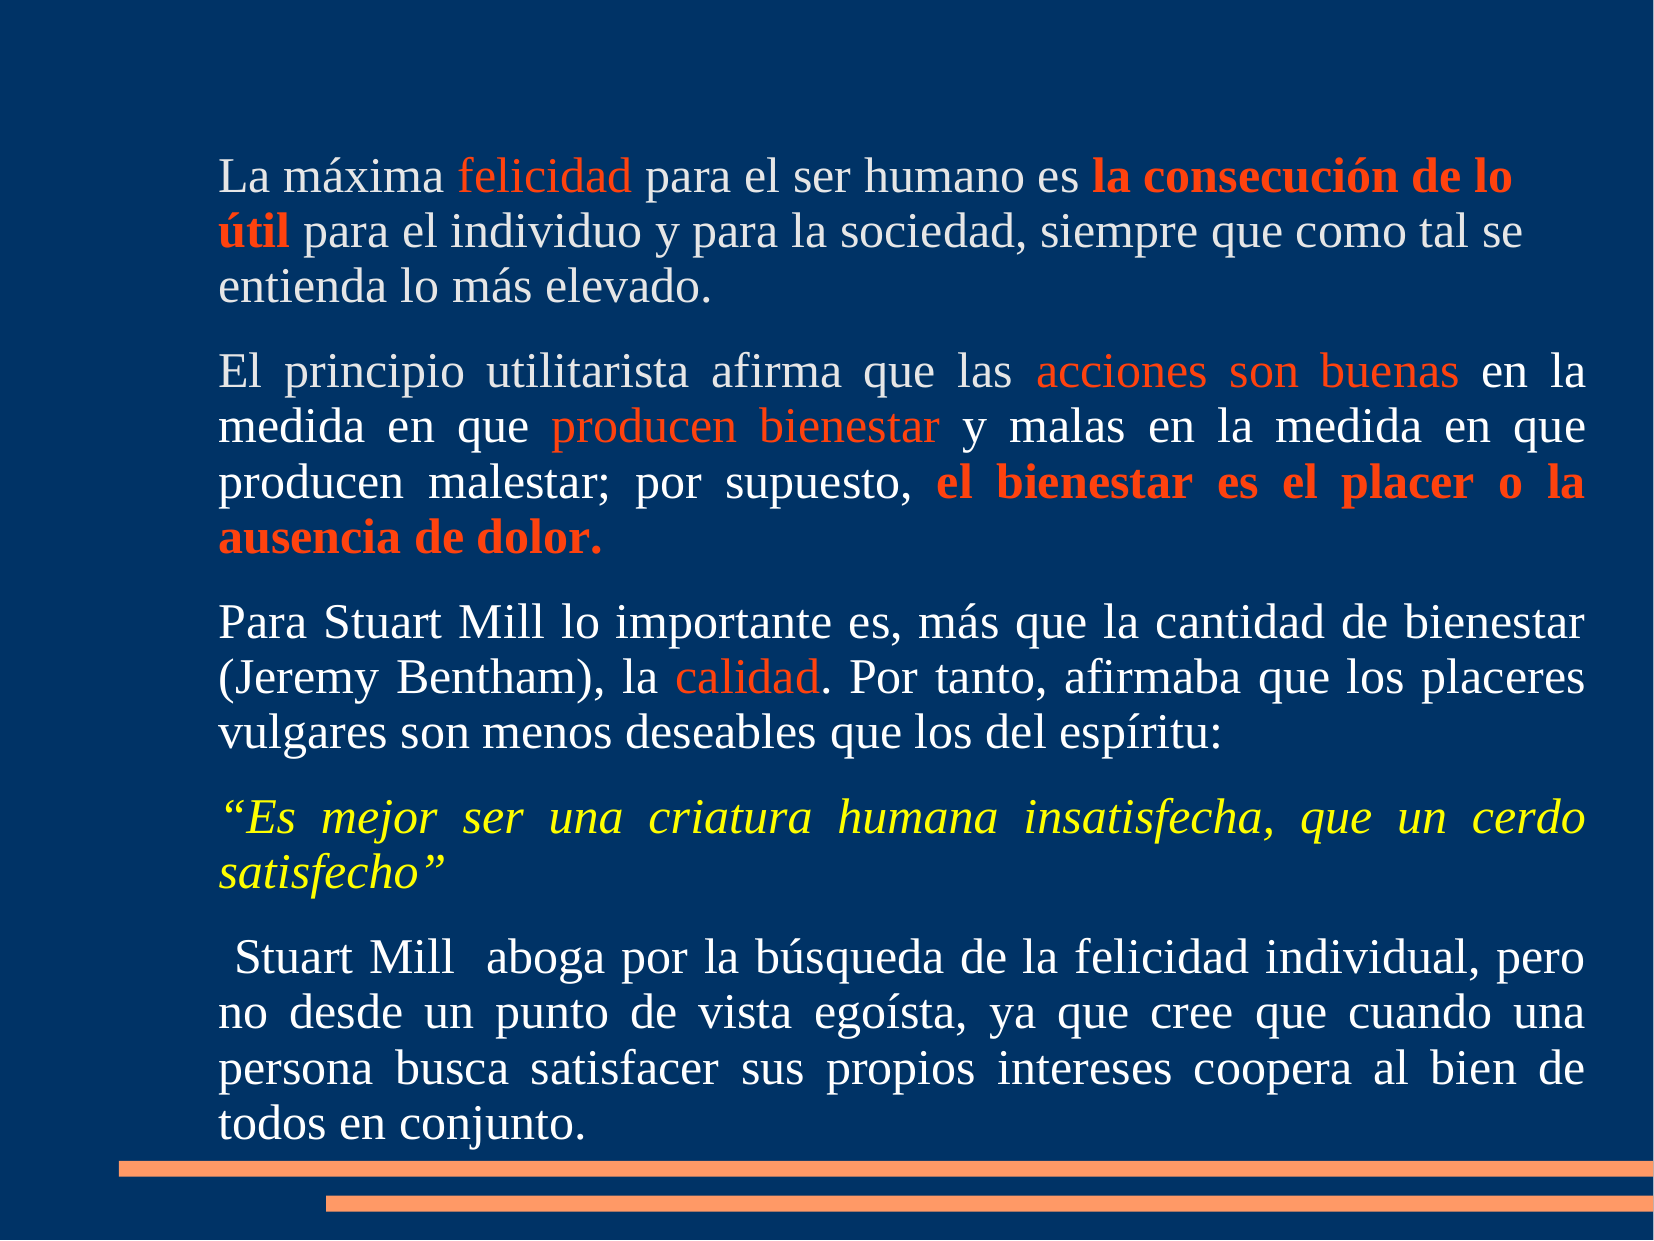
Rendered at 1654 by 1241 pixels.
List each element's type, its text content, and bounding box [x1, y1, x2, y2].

list La máxima felicidad para el ser humano es la consecución de lo útil para el individuo y para la sociedad, siempre que como tal se entienda lo más elevado. El principio utilitarista afirma que las acciones son buenas en la medida en que producen bienestar y malas en la medida en que producen malestar; por supuesto, el bienestar es el placer o la ausencia de dolor. Para Stuart Mill lo importante es, más que la cantidad de bienestar (Jeremy Bentham), la calidad. Por tanto, afirmaba que los placeres vulgares son menos deseables que los del espíritu: “Es mejor ser una criatura humana insatisfecha, que un cerdo satisfecho” Stuart Mill aboga por la búsqueda de la felicidad individual, pero no desde un punto de vista egoísta, ya que cree que cuando una persona busca satisfacer sus propios intereses coopera al bien de todos en conjunto. [147, 147, 1587, 1168]
